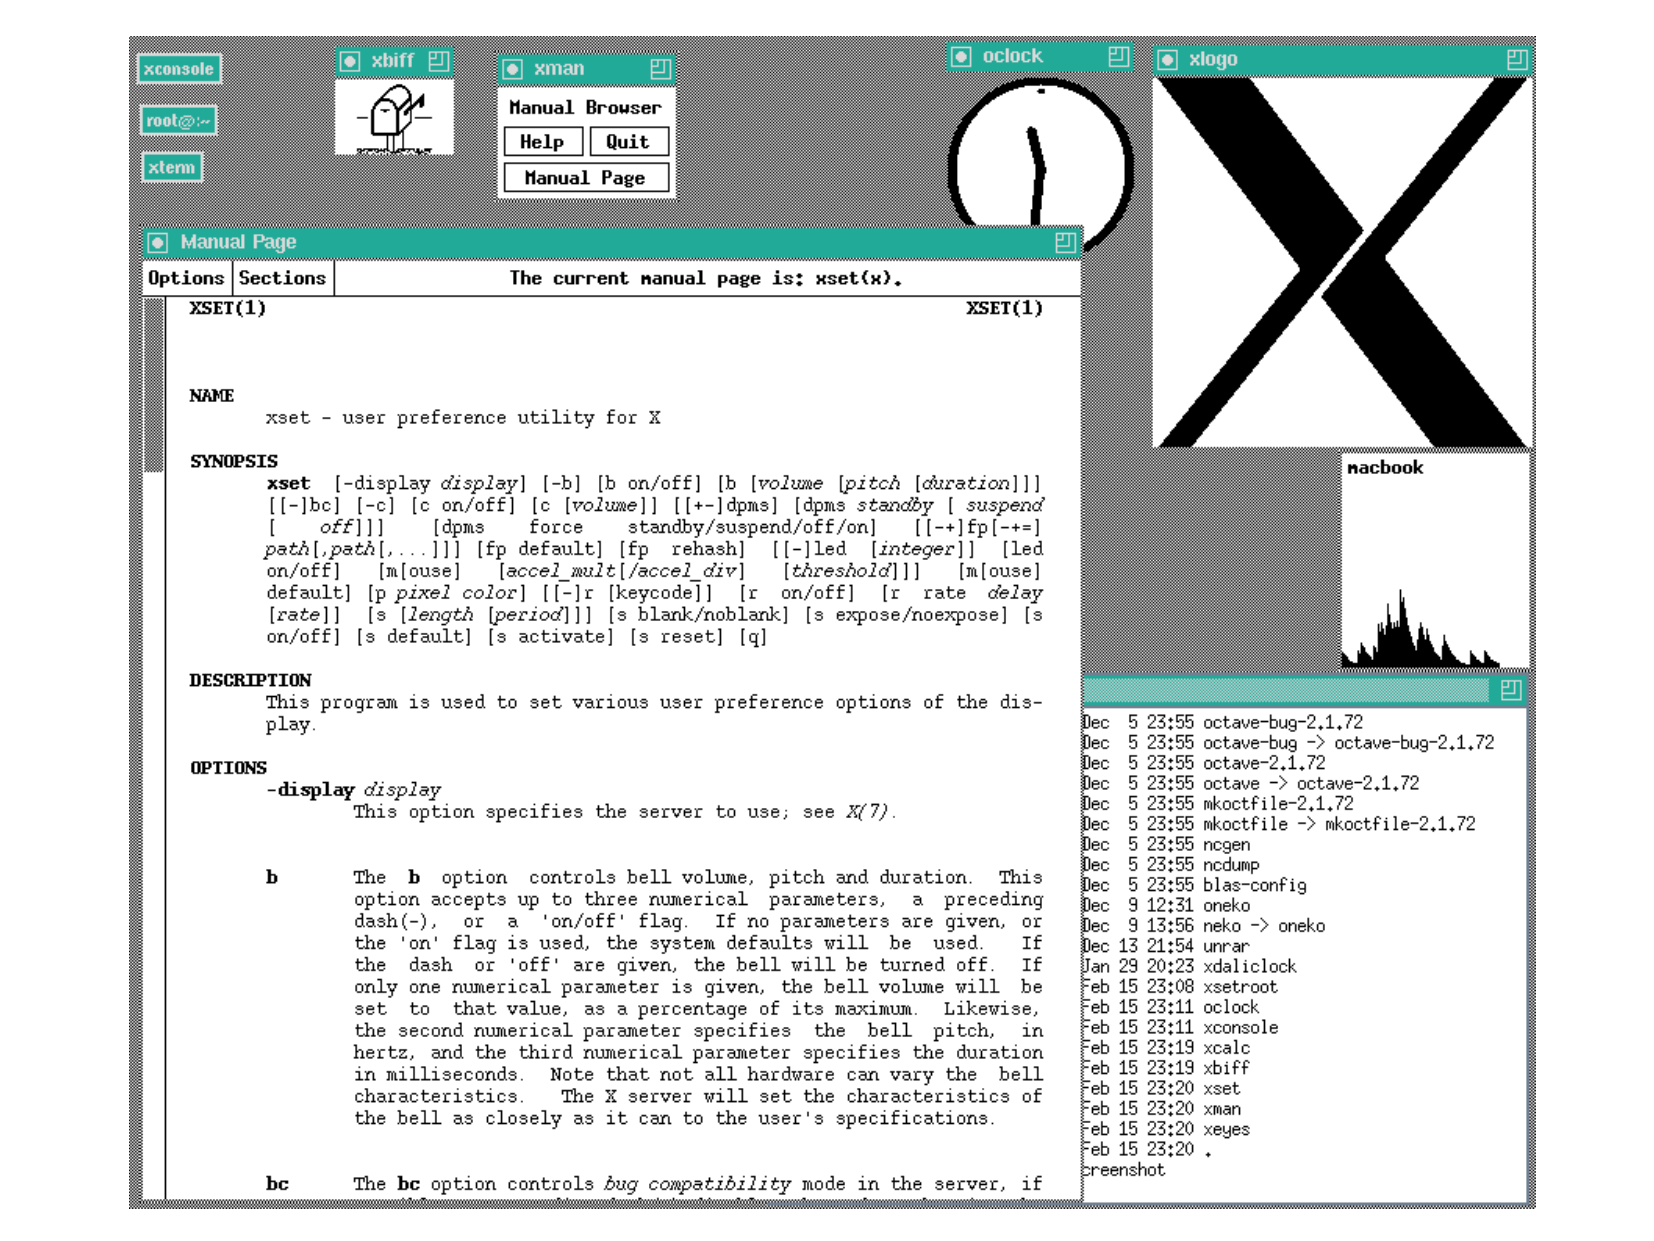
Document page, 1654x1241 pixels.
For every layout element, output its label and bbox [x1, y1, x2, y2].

picture [129, 36, 1536, 1209]
